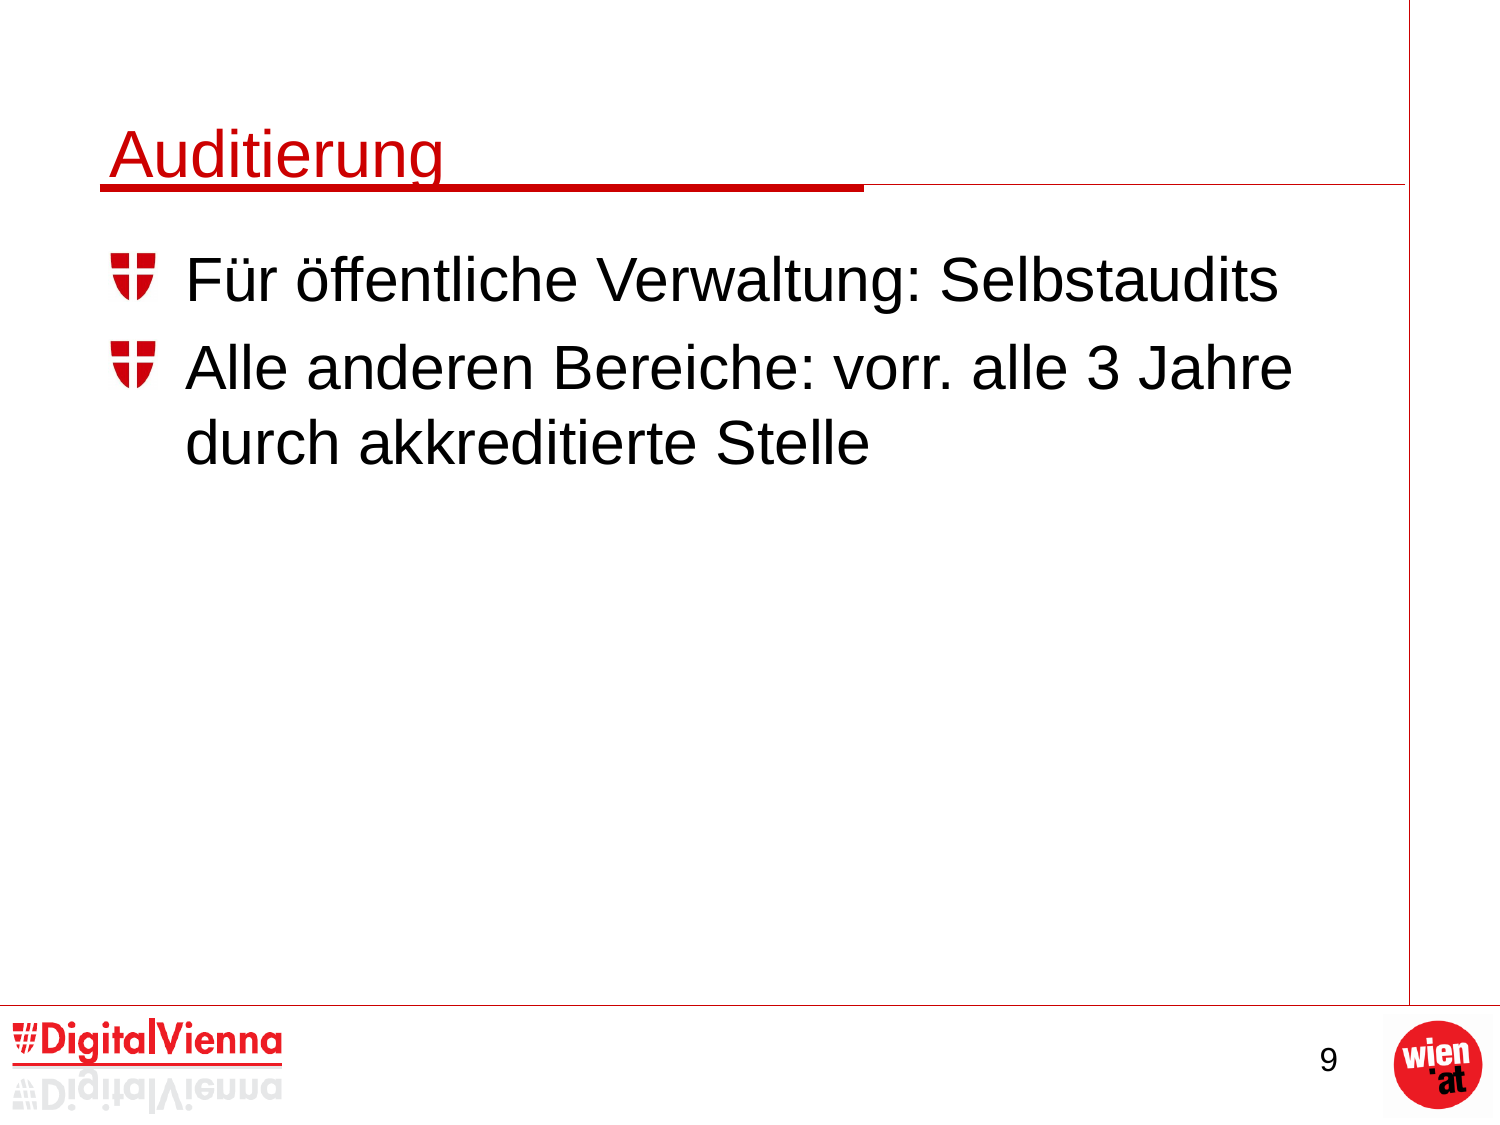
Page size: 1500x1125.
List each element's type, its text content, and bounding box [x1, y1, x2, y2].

title Auditierung [94, 23, 1407, 199]
list Für öffentliche Verwaltung: Selbstaudits Alle anderen Bereiche: vorr. alle 3 Jahre durch akkreditierte Stelle [92, 231, 1406, 988]
picture [5, 1016, 290, 1117]
picture [1383, 1014, 1493, 1118]
